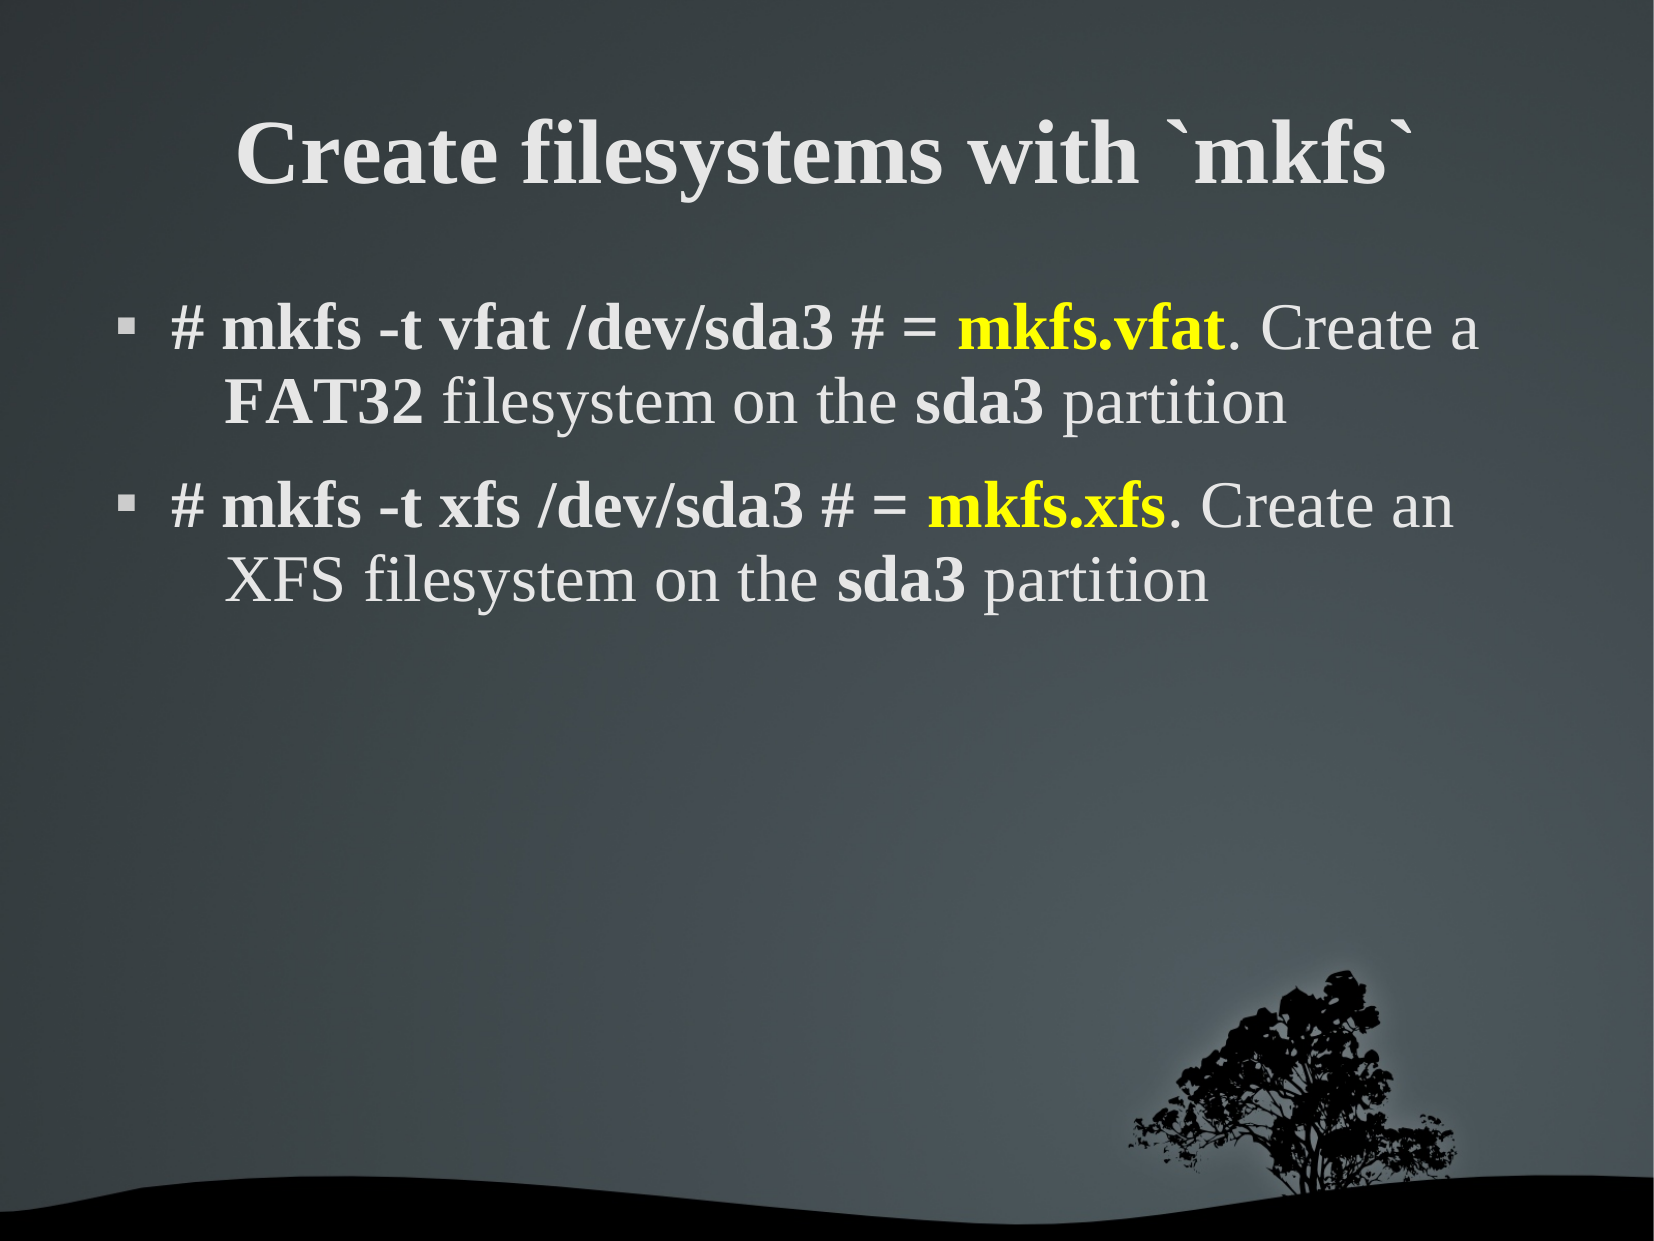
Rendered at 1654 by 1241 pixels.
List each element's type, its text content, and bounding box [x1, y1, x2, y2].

picture [0, 0, 1654, 1241]
list # mkfs -t vfat /dev/sda3 # = mkfs.vfat. Create a FAT32 filesystem on the sda3 partition # mkfs -t xfs /dev/sda3 # = mkfs.xfs. Create an XFS filesystem on the sda3 partition [82, 290, 1571, 1109]
title Create filesystems with `mkfs` [82, 33, 1571, 273]
